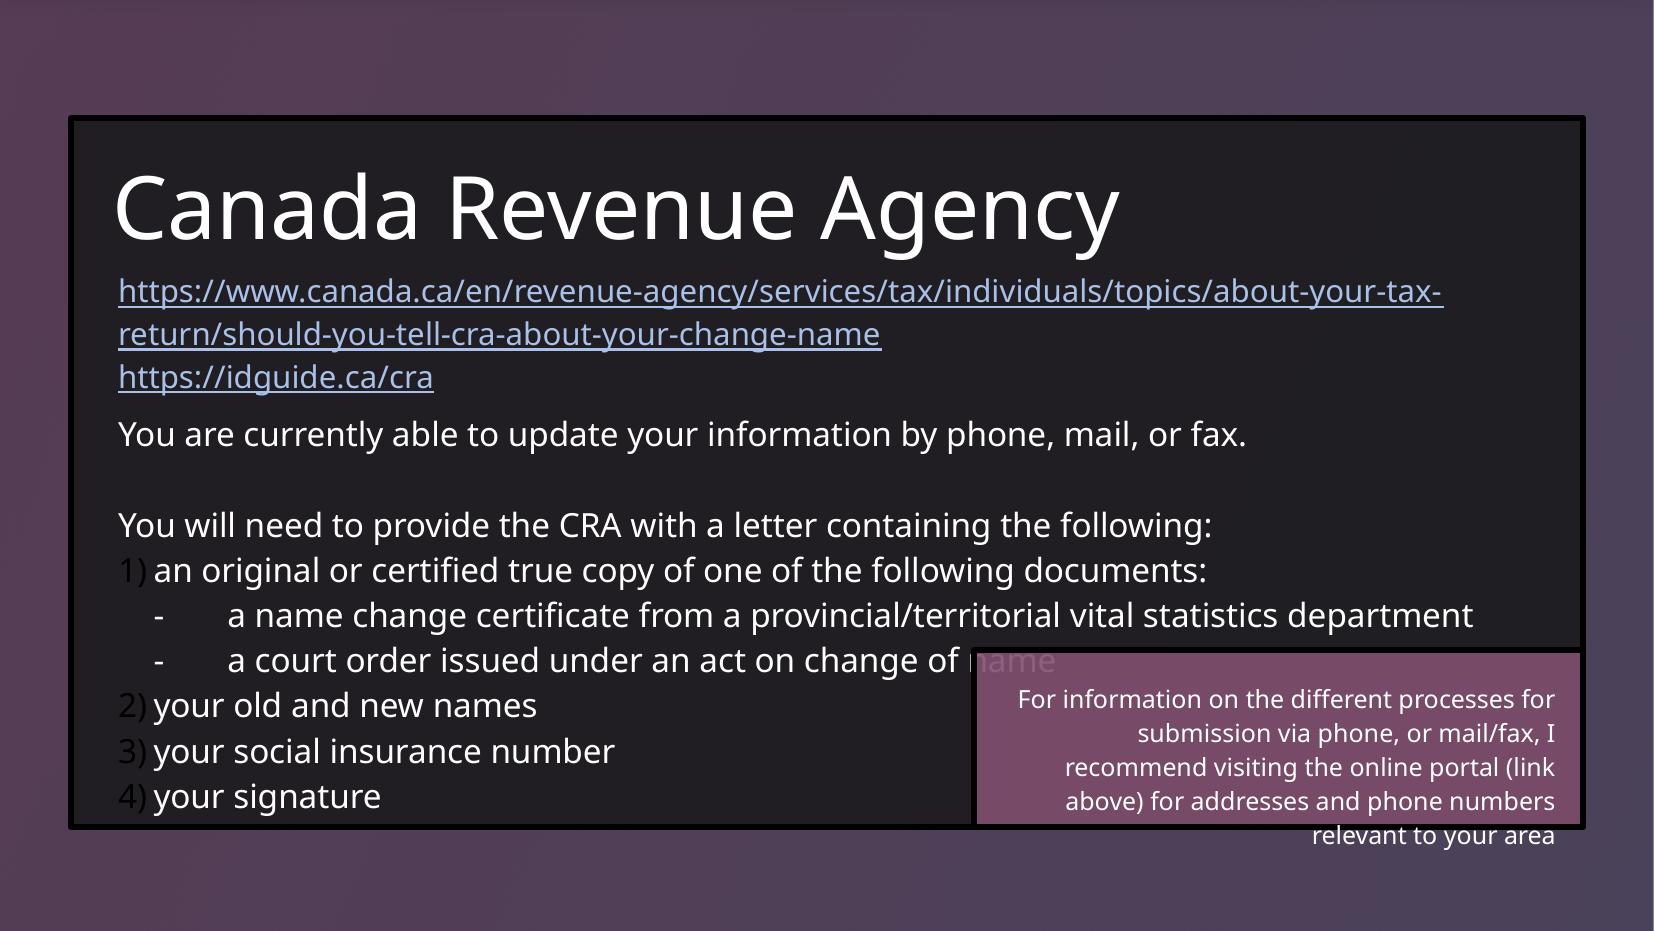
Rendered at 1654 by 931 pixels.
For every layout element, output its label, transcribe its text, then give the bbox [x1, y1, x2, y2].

text_box [122, 789, 130, 800]
text_box For information on the different processes for submission via phone, or mail/fax, I recommend visiting the online portal (link above) for addresses and phone numbers relevant to your area [974, 673, 1571, 832]
text_box You are currently able to update your information by phone, mail, or fax. You will need to provide the CRA with a letter containing the following: an original or certified true copy of one of the following documents: - a name change certificate from a provincial/territorial vital statistics department - a court order issued under an act on change of name your old and new names your social insurance number your signature [118, 411, 1506, 786]
title Canada Revenue Agency [112, 153, 1223, 259]
text_box [70, 118, 1583, 827]
picture [0, 0, 1654, 931]
subtitle https://www.canada.ca/en/revenue-agency/services/tax/individuals/topics/about-your-tax-return/should-you-tell-cra-about-your-change-name https://idguide.ca/cra [118, 269, 1506, 376]
